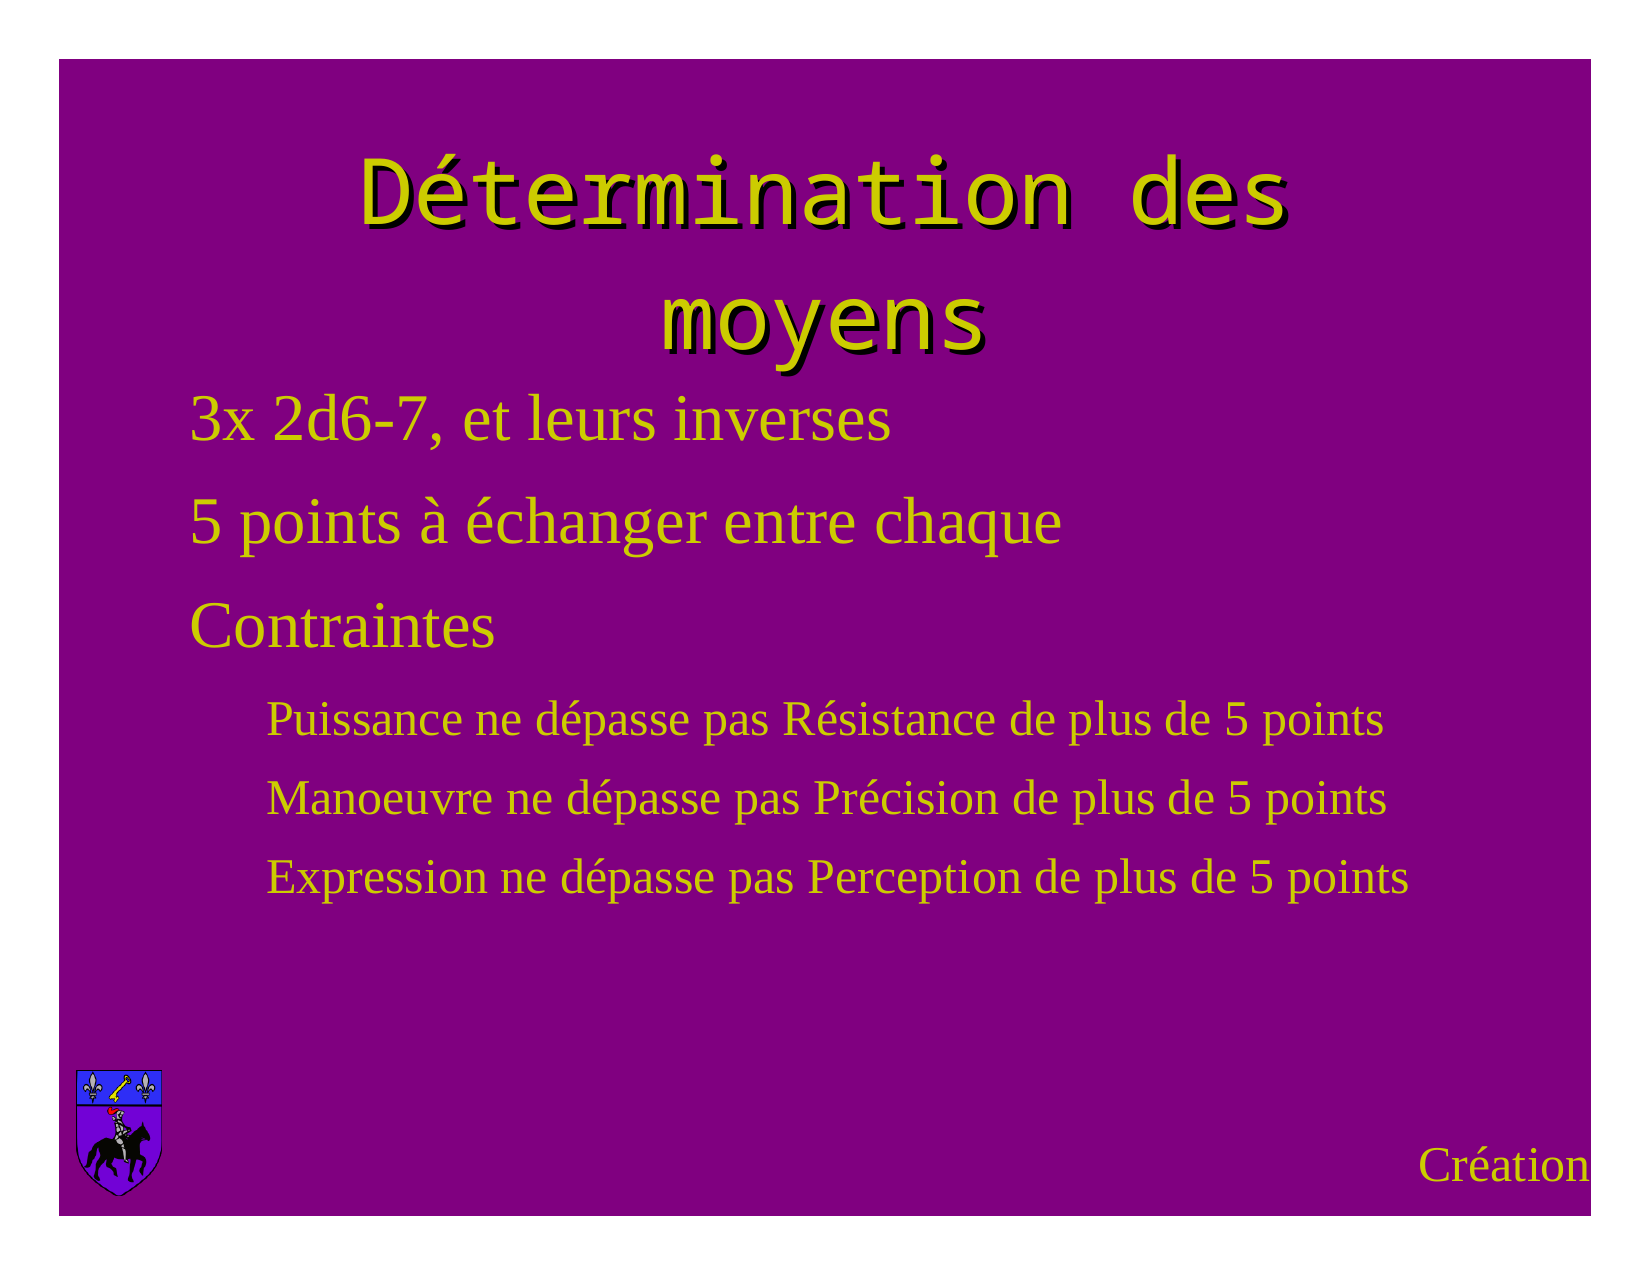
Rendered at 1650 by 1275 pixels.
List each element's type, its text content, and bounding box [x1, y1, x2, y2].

title Détermination des moyens [171, 155, 1480, 349]
text_box Création [1397, 1136, 1591, 1194]
picture [76, 1070, 162, 1196]
list 3x 2d6-7, et leurs inverses 5 points à échanger entre chaque Contraintes Puissance ne dépasse pas Résistance de plus de 5 points Manoeuvre ne dépasse pas Précision de plus de 5 points Expression ne dépasse pas Perception de plus de 5 points [171, 380, 1480, 908]
